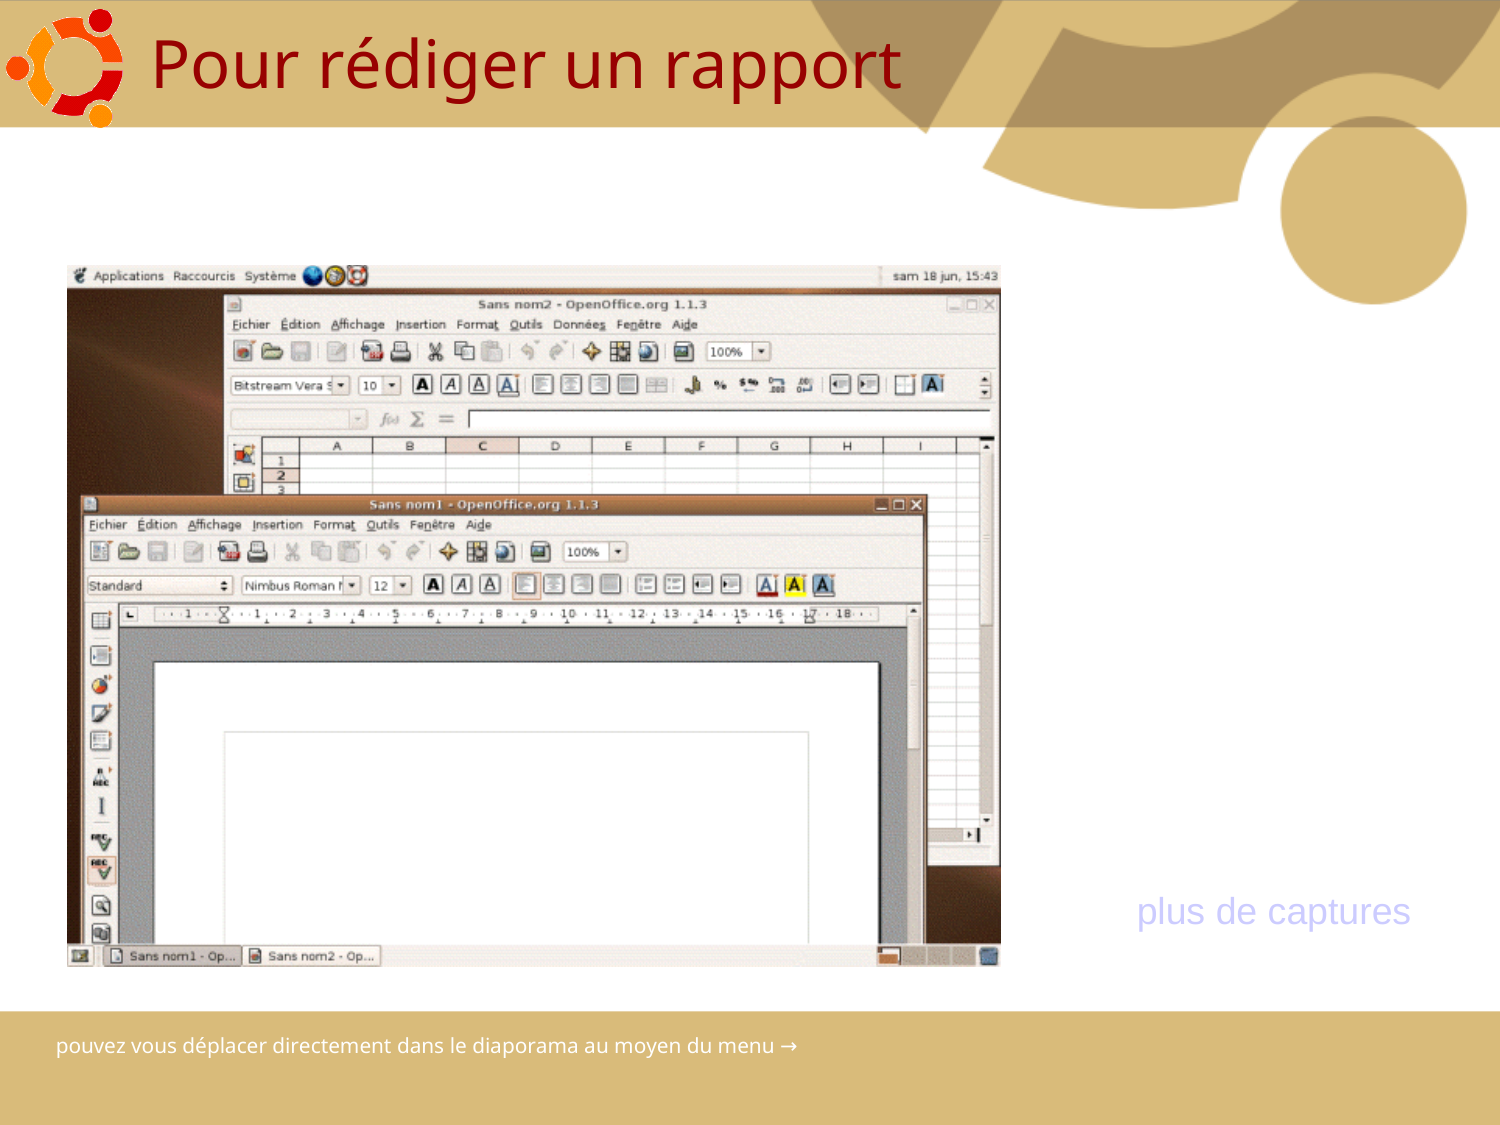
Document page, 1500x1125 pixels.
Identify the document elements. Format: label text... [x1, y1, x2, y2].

picture [0, 0, 1500, 969]
text_box plus de captures [1122, 885, 1458, 940]
title Pour rédiger un rapport [135, 0, 1418, 159]
